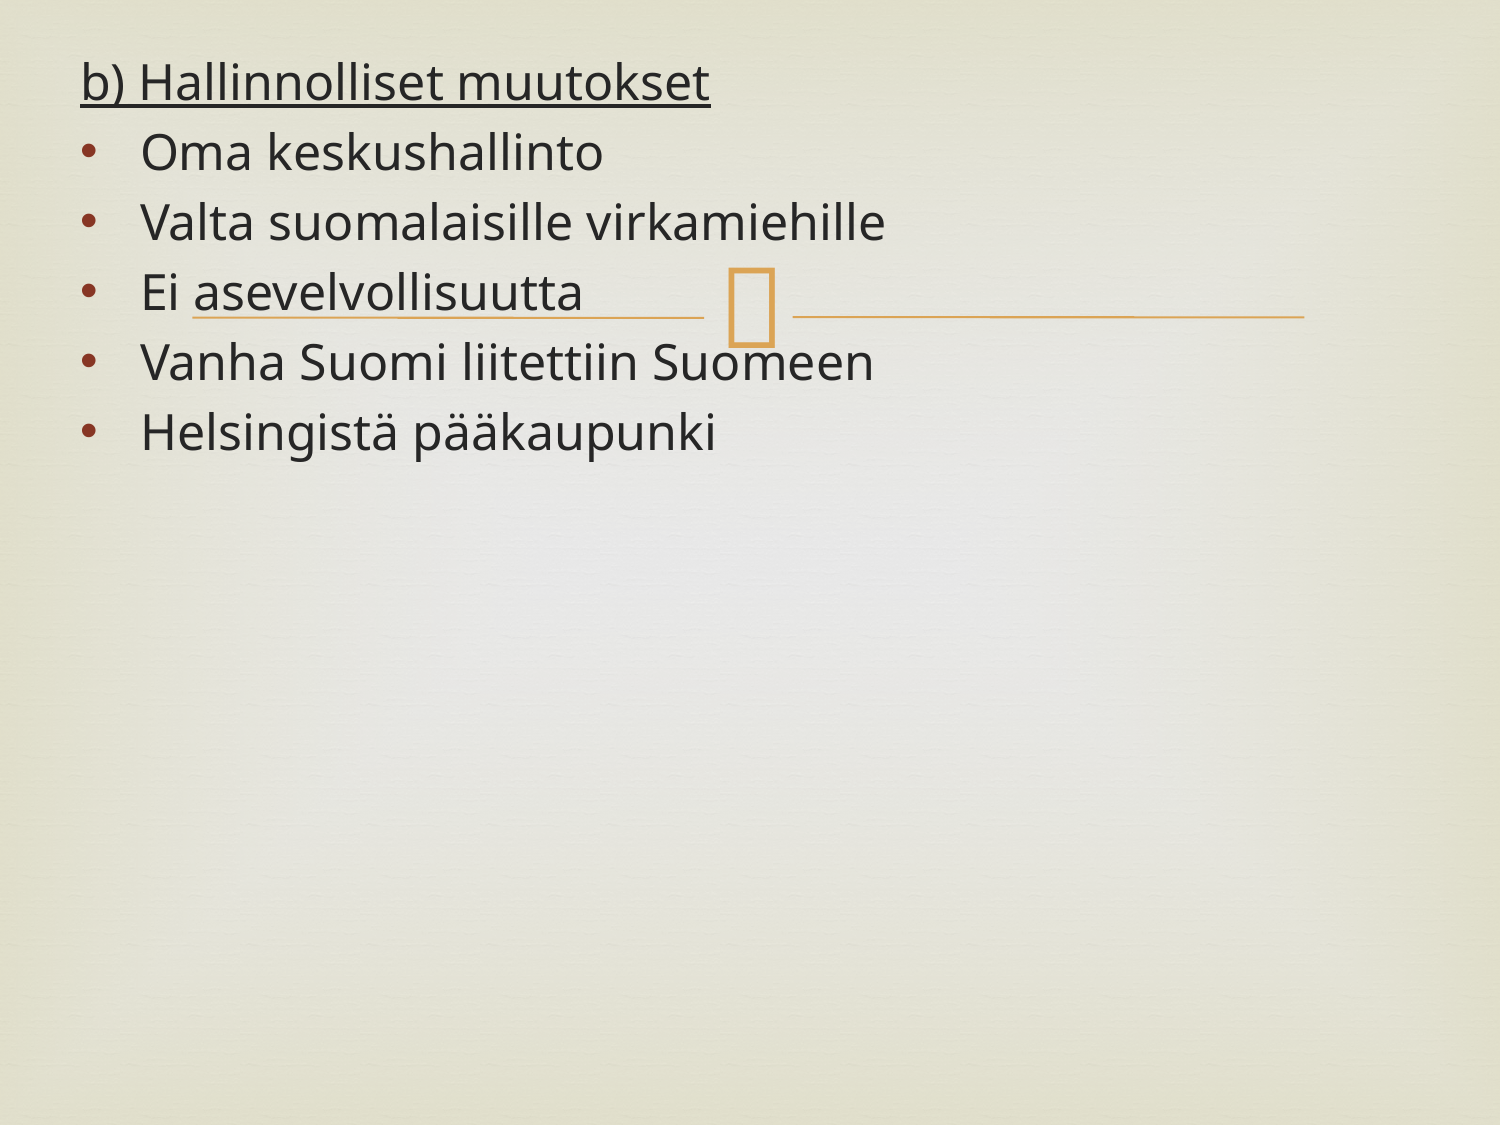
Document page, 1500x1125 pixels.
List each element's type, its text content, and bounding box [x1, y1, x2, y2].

list b) Hallinnolliset muutokset Oma keskushallinto Valta suomalaisille virkamiehille Ei asevelvollisuutta Vanha Suomi liitettiin Suomeen Helsingistä pääkaupunki [64, 42, 1425, 1005]
